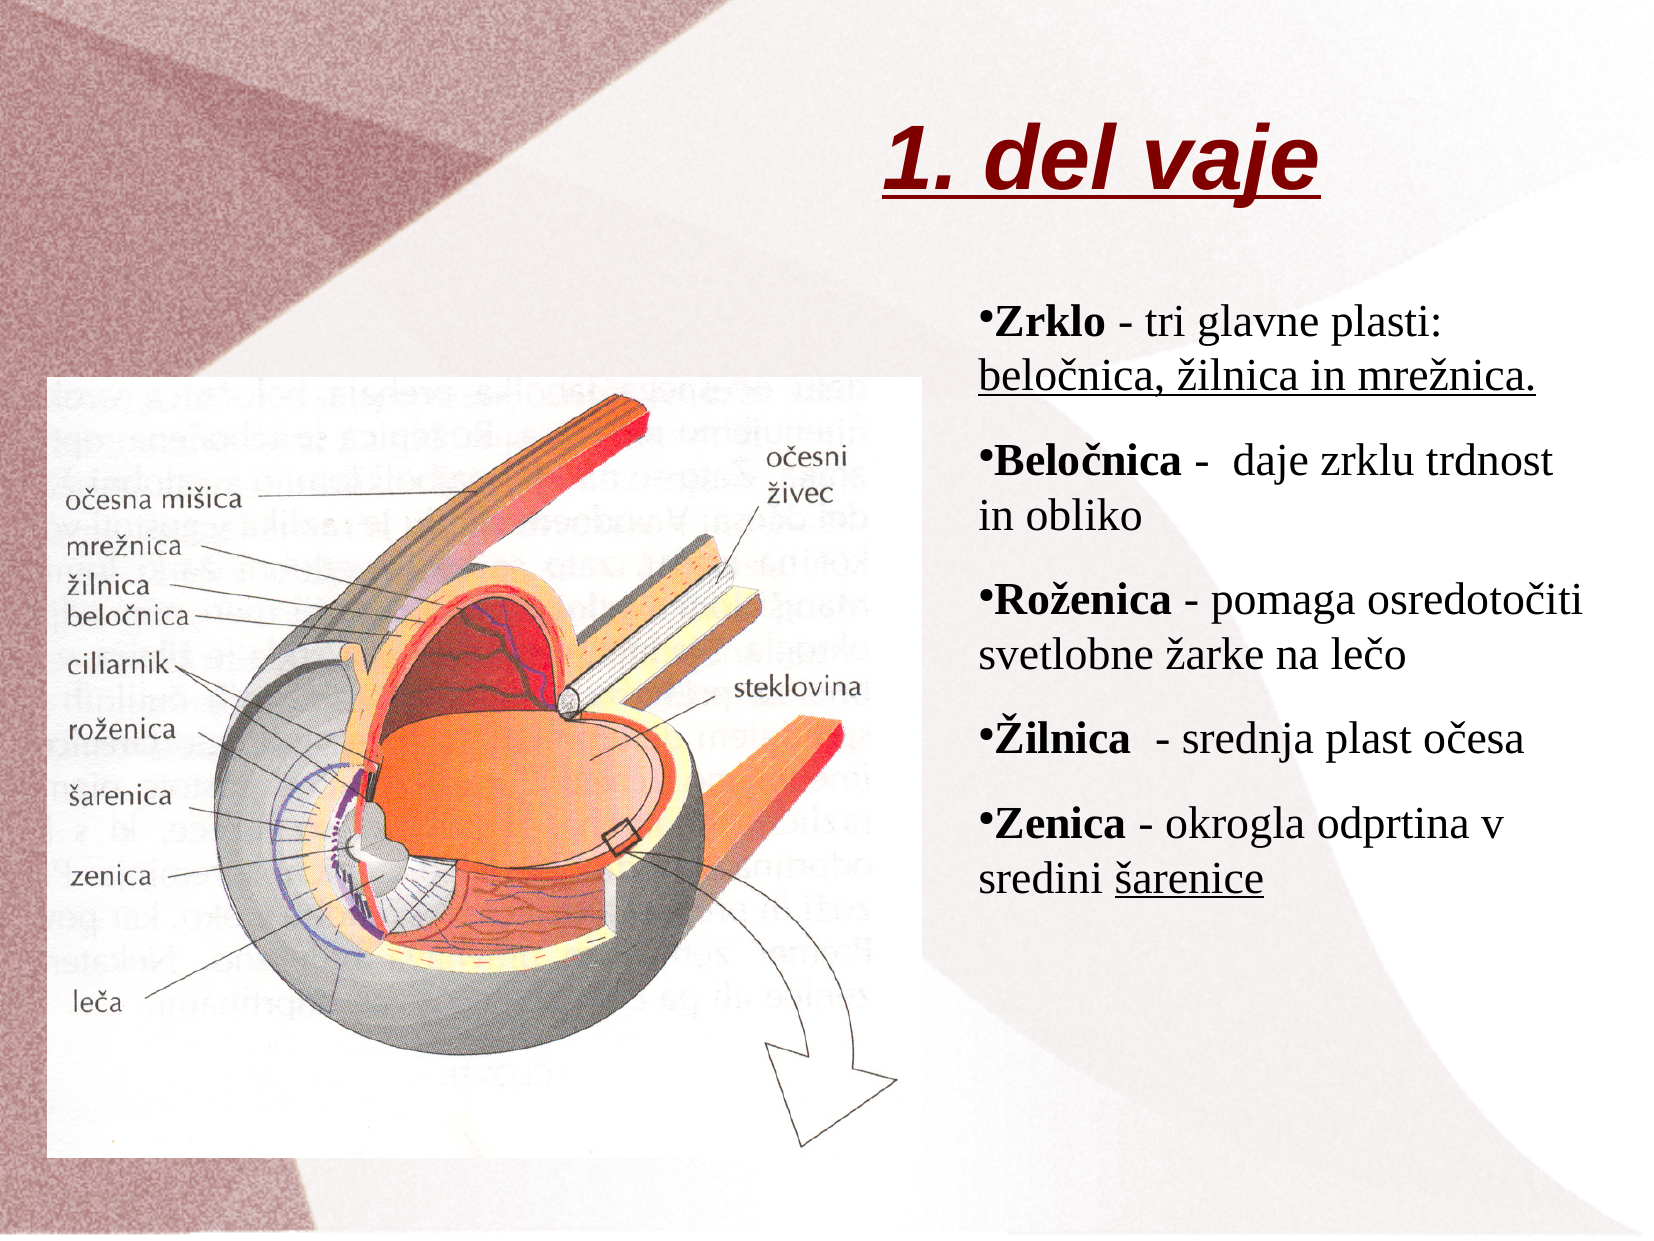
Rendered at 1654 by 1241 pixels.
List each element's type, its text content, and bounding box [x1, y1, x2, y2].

list Zrklo - tri glavne plasti: beločnica, žilnica in mrežnica. Beločnica - daje zrklu trdnost in obliko Roženica - pomaga osredotočiti svetlobne žarke na lečo Žilnica - srednja plast očesa Zenica - okrogla odprtina v sredini šarenice [978, 290, 1601, 1028]
title 1. del vaje [596, 49, 1607, 257]
picture [47, 377, 922, 1158]
